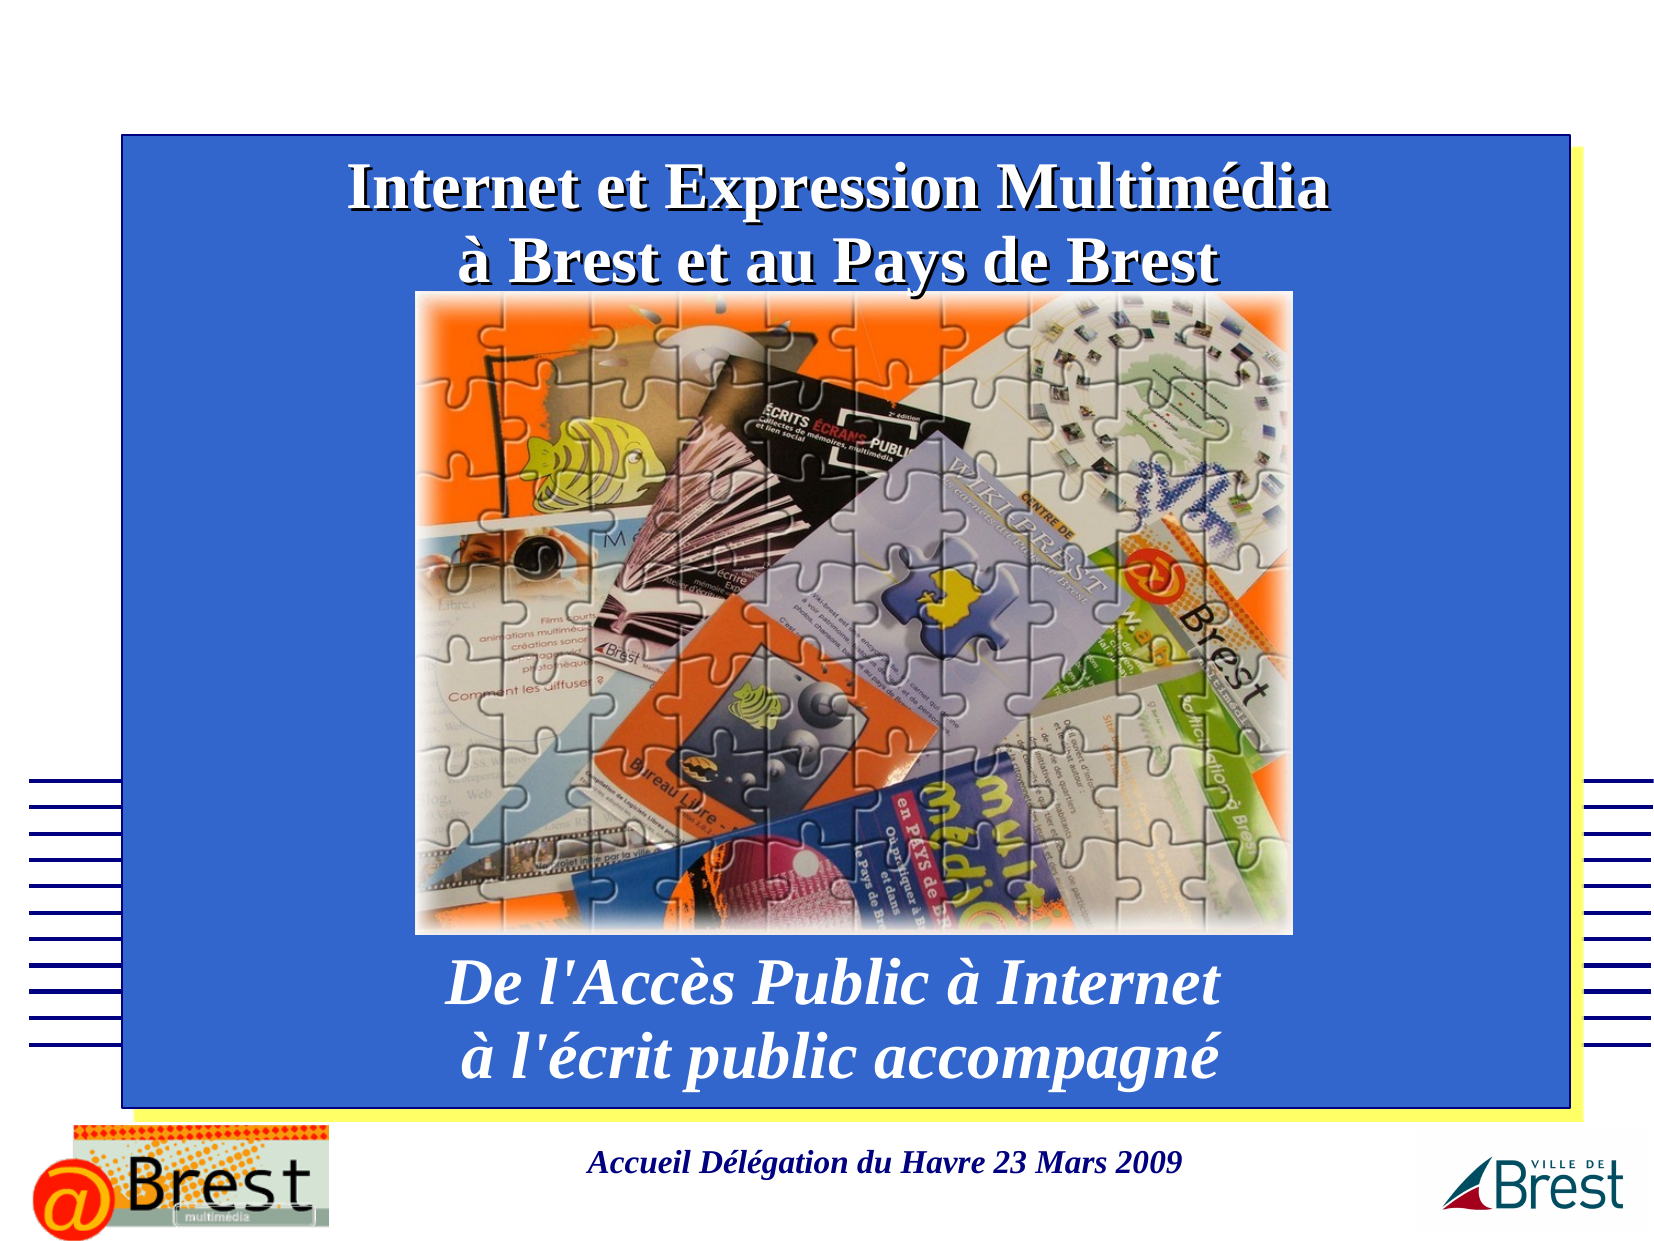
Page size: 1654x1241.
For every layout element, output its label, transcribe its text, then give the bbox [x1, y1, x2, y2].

text_box De l'Accès Public à Internet à l'écrit public accompagné [29, 944, 1654, 1094]
picture [415, 297, 1293, 935]
picture [1414, 1128, 1651, 1238]
picture [28, 1125, 329, 1241]
text_box Internet et Expression Multimédia à Brest et au Pays de Brest [118, 148, 1536, 297]
